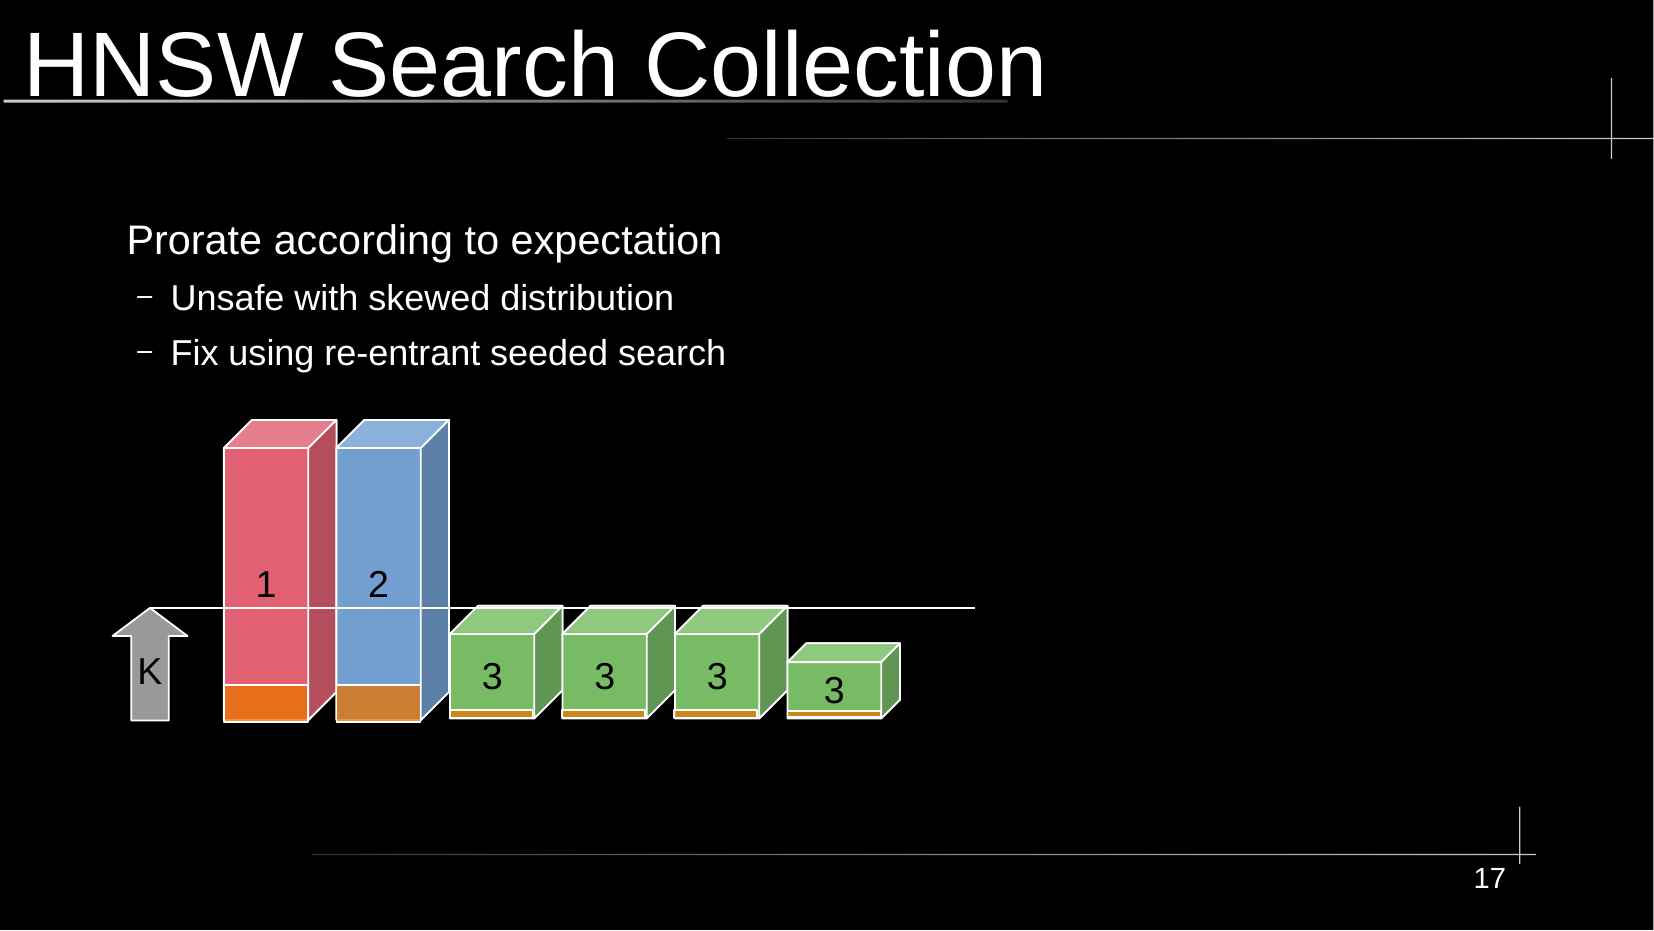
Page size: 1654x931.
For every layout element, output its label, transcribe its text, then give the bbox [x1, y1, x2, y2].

text_box 3 [562, 634, 646, 719]
text_box 3 [674, 634, 759, 719]
text_box [223, 684, 308, 723]
list Prorate according to expectation Unsafe with skewed distribution Fix using re-entrant seeded search [82, 217, 1538, 376]
text_box [674, 710, 757, 718]
text_box 3 [787, 663, 881, 710]
text_box 1 [223, 609, 308, 684]
text_box K [112, 607, 188, 721]
text_box 2 [336, 609, 420, 684]
text_box [787, 710, 881, 717]
text_box 3 [449, 634, 534, 719]
text_box [562, 710, 645, 718]
text_box 1 [223, 449, 308, 607]
text_box 2 [336, 449, 420, 607]
title HNSW Search Collection [23, 11, 1589, 119]
text_box [336, 684, 421, 723]
text_box [449, 710, 533, 718]
